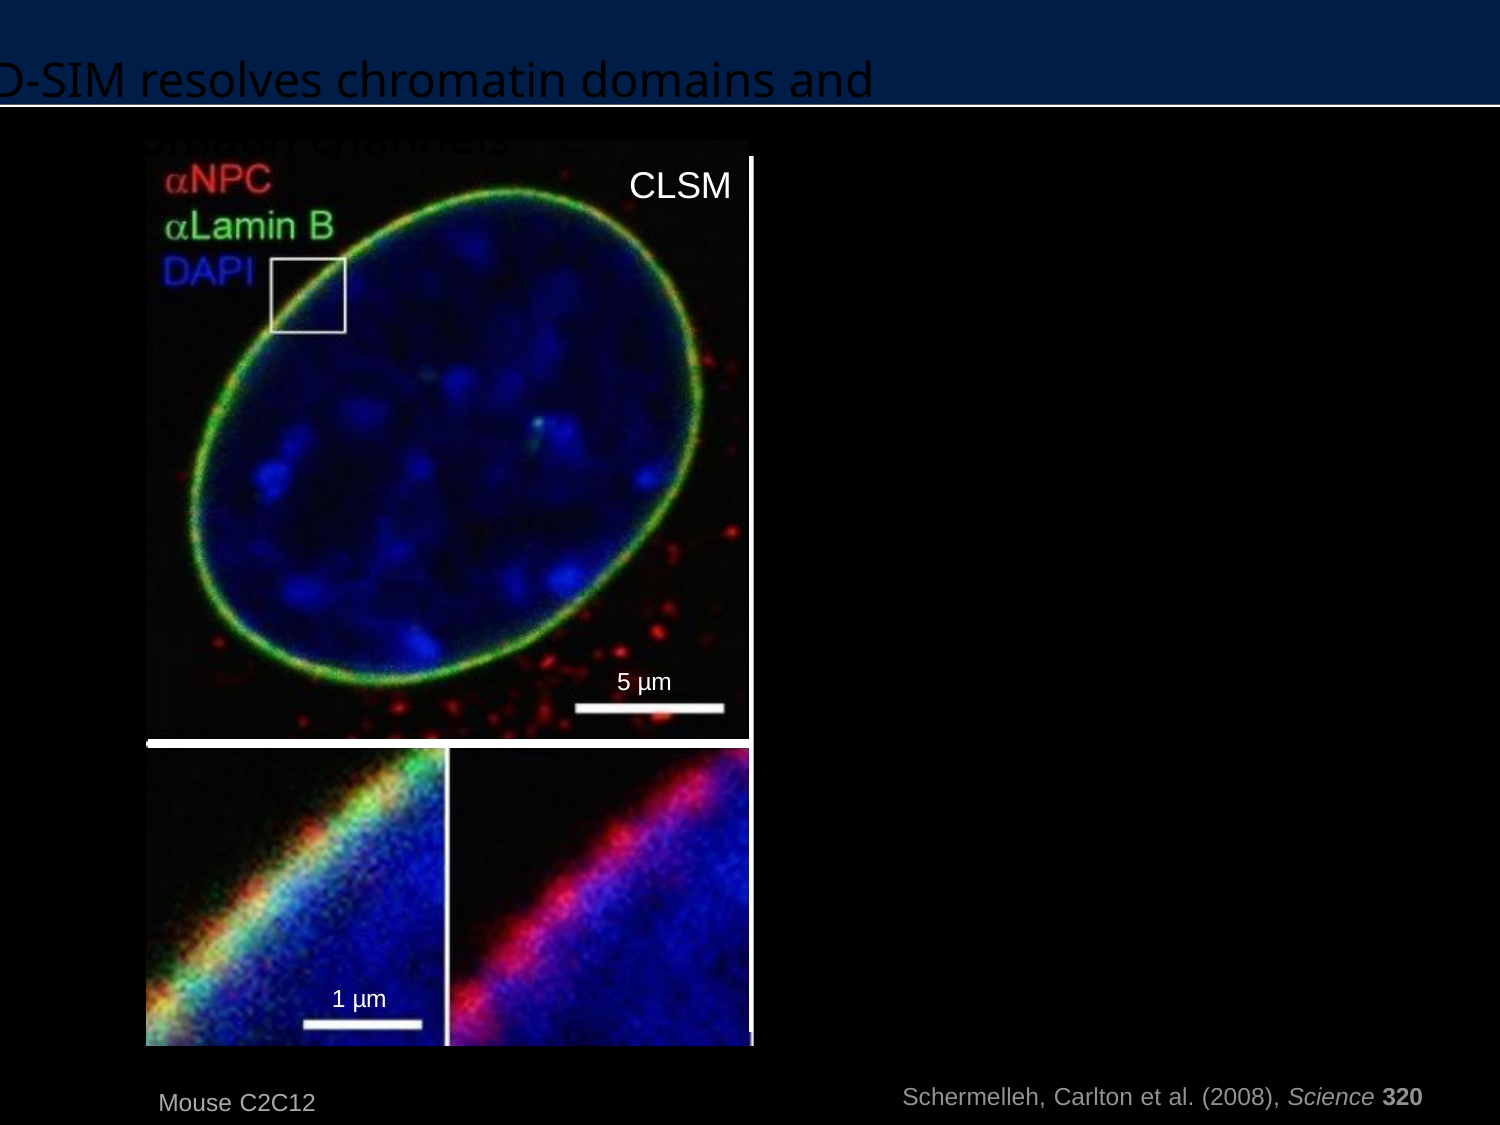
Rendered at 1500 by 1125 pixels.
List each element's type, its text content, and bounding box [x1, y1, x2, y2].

title 3D-SIM resolves chromatin domains and interchromatin channels [0, 39, 880, 165]
text_box [0, 0, 1500, 1125]
text_box 1 µm [330, 981, 390, 1013]
text_box Mouse C2C12 [157, 1085, 320, 1118]
text_box CLSM [627, 165, 735, 207]
picture [146, 165, 753, 1046]
text_box 5 µm [615, 664, 675, 696]
text_box Schermelleh, Carlton et al. (2008), Science 320 [901, 1079, 1430, 1111]
